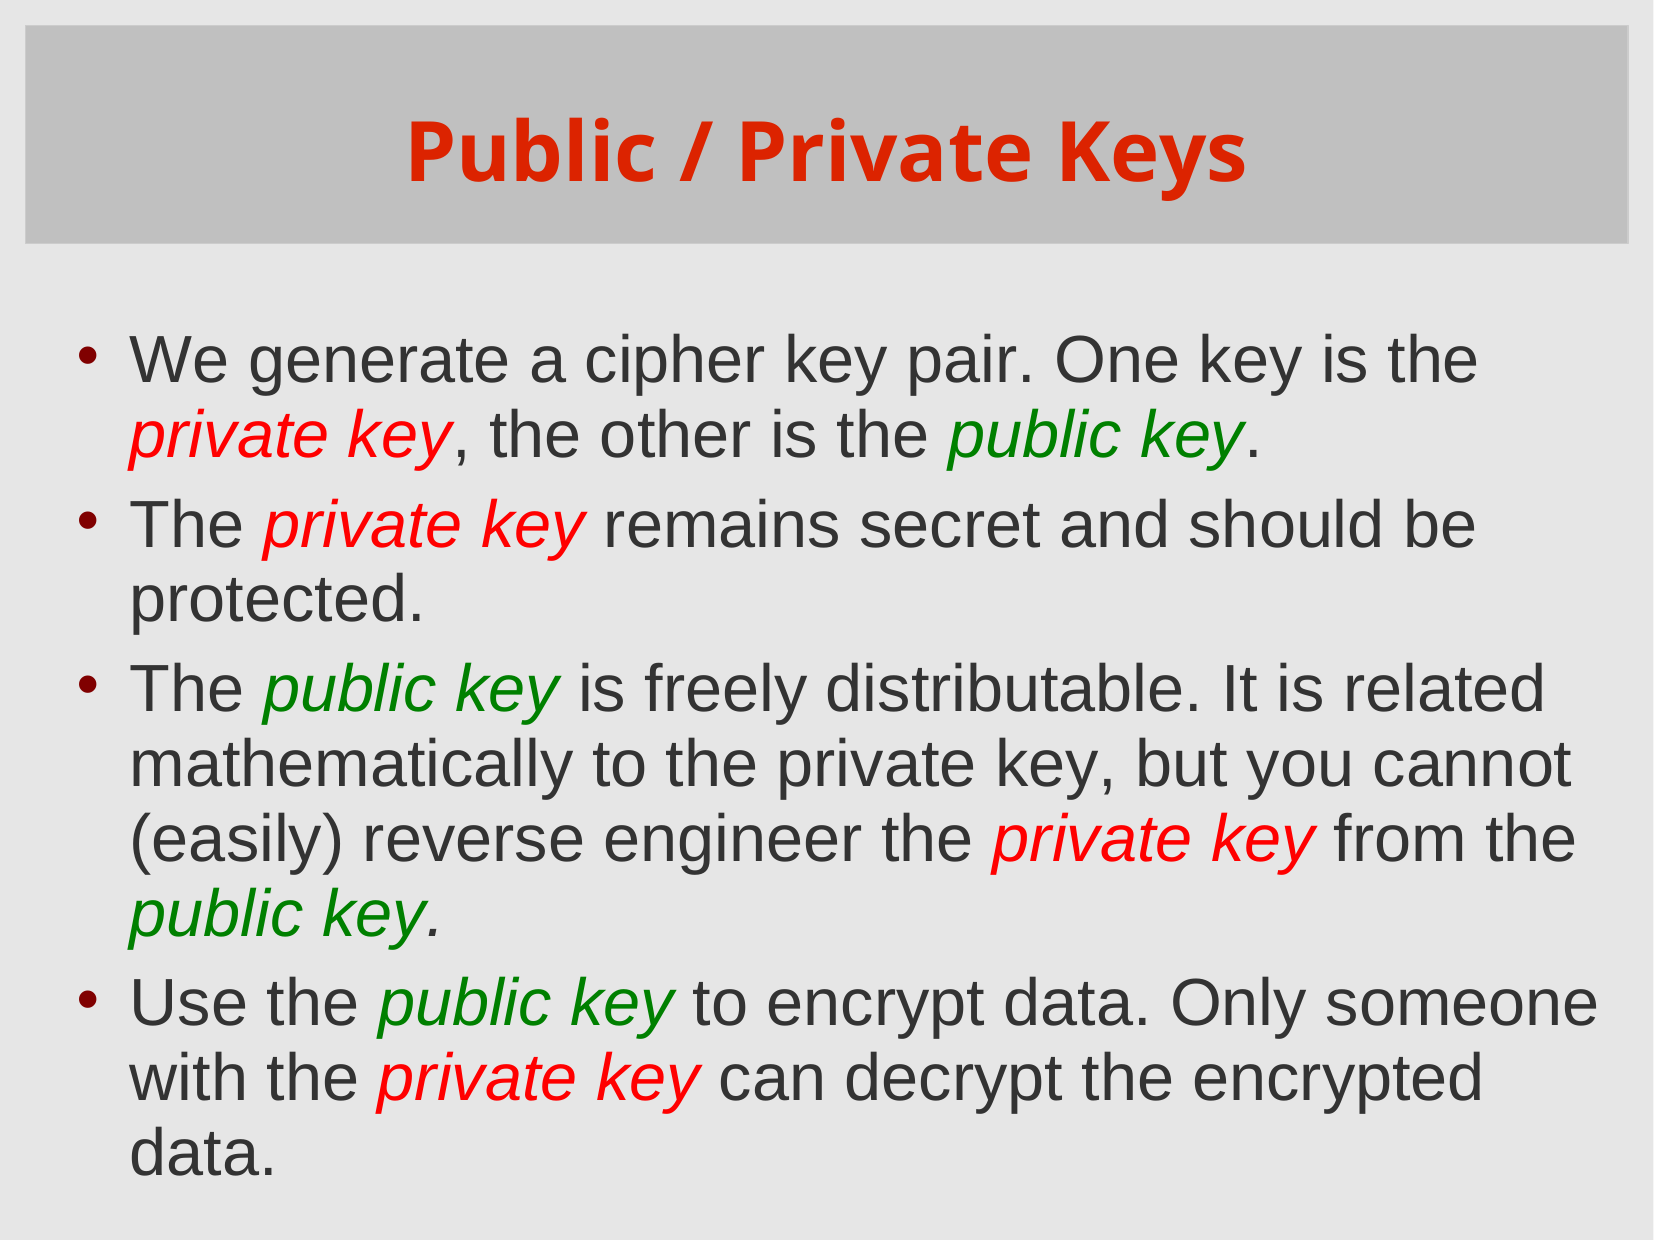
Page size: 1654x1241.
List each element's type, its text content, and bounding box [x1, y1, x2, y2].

list We generate a cipher key pair. One key is the private key, the other is the public key. The private key remains secret and should be protected. The public key is freely distributable. It is related mathematically to the private key, but you cannot (easily) reverse engineer the private key from the public key. Use the public key to encrypt data. Only someone with the private key can decrypt the encrypted data. [59, 322, 1625, 1190]
title Public / Private Keys [121, 46, 1532, 253]
